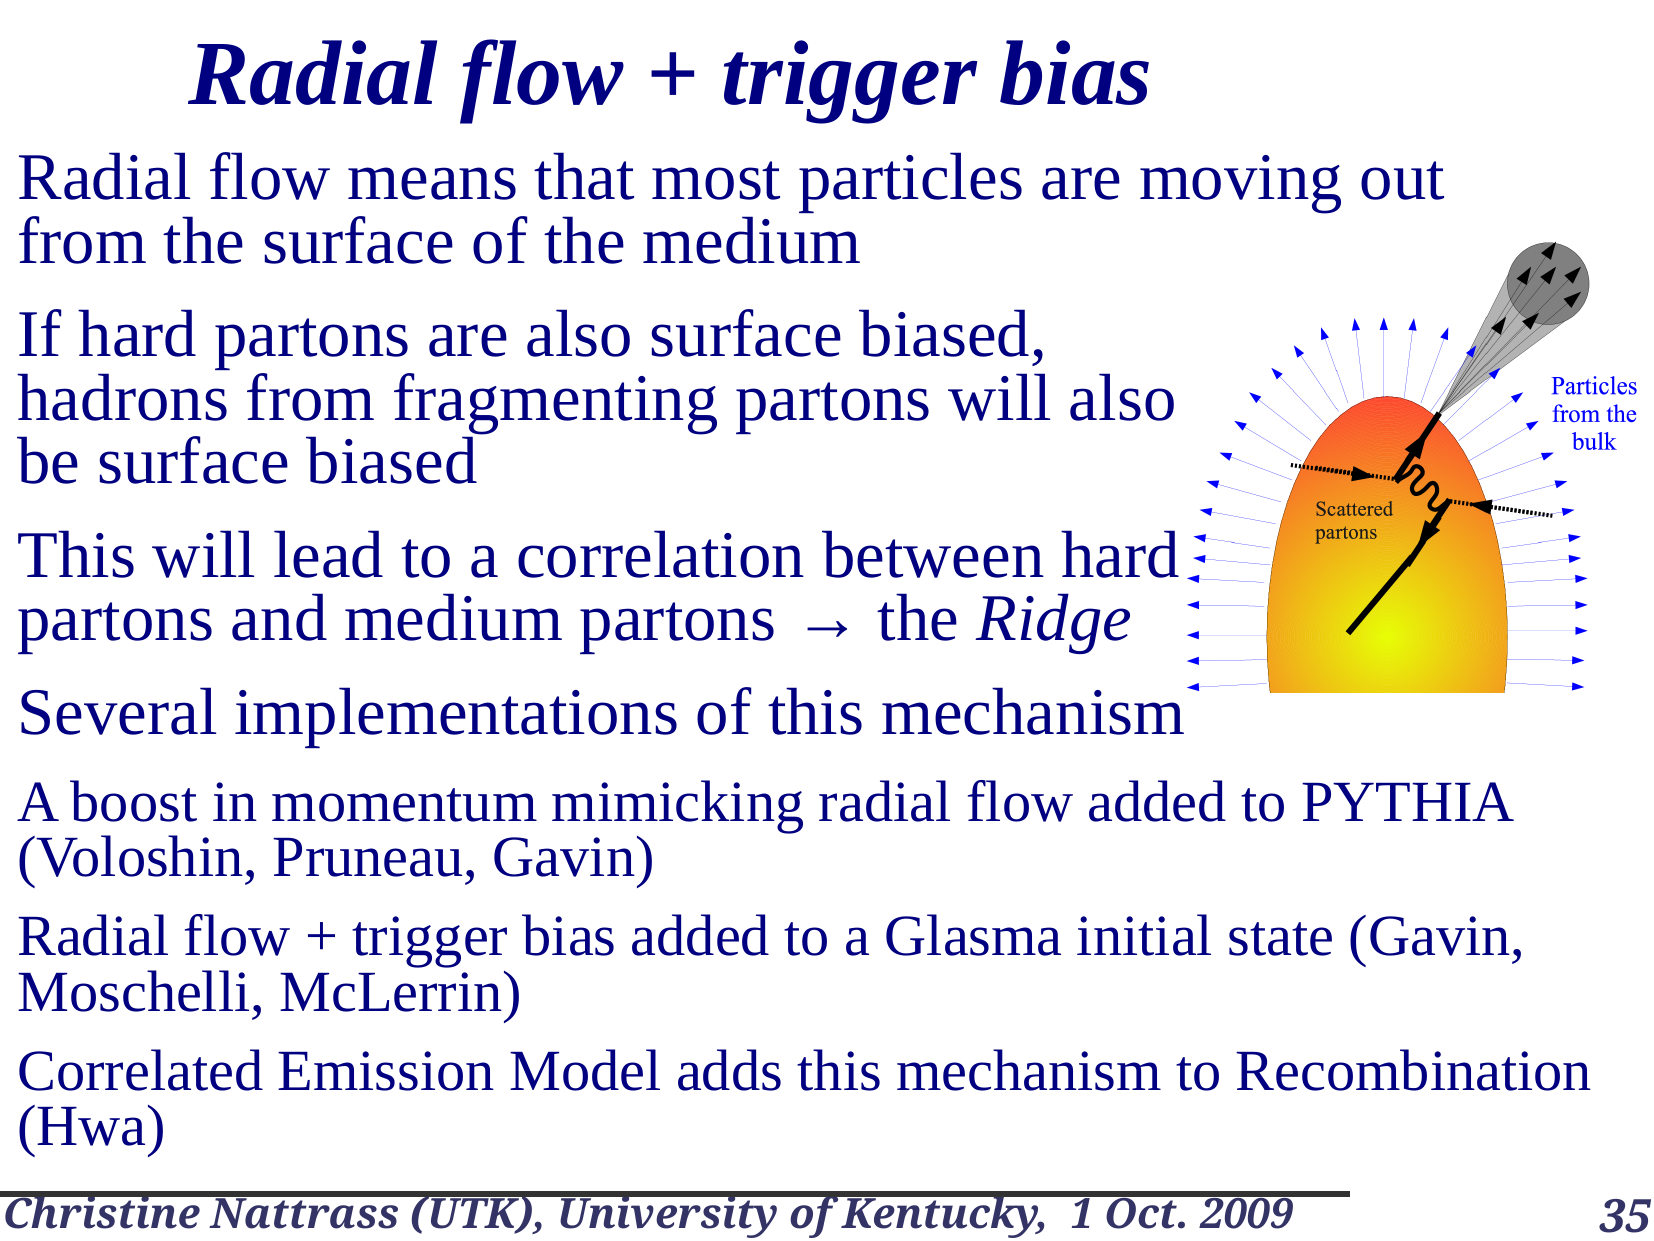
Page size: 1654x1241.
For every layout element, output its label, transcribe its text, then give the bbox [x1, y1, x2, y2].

title Radial flow + trigger bias [75, 0, 1268, 134]
list Radial flow means that most particles are moving out from the surface of the medium If hard partons are also surface biased, hadrons from fragmenting partons will also be surface biased This will lead to a correlation between hard partons and medium partons → the Ridge Several implementations of this mechanism A boost in momentum mimicking radial flow added to PYTHIA (Voloshin, Pruneau, Gavin) Radial flow + trigger bias added to a Glasma initial state (Gavin, Moschelli, McLerrin) Correlated Emission Model adds this mechanism to Recombination (Hwa) [17, 134, 1654, 1165]
